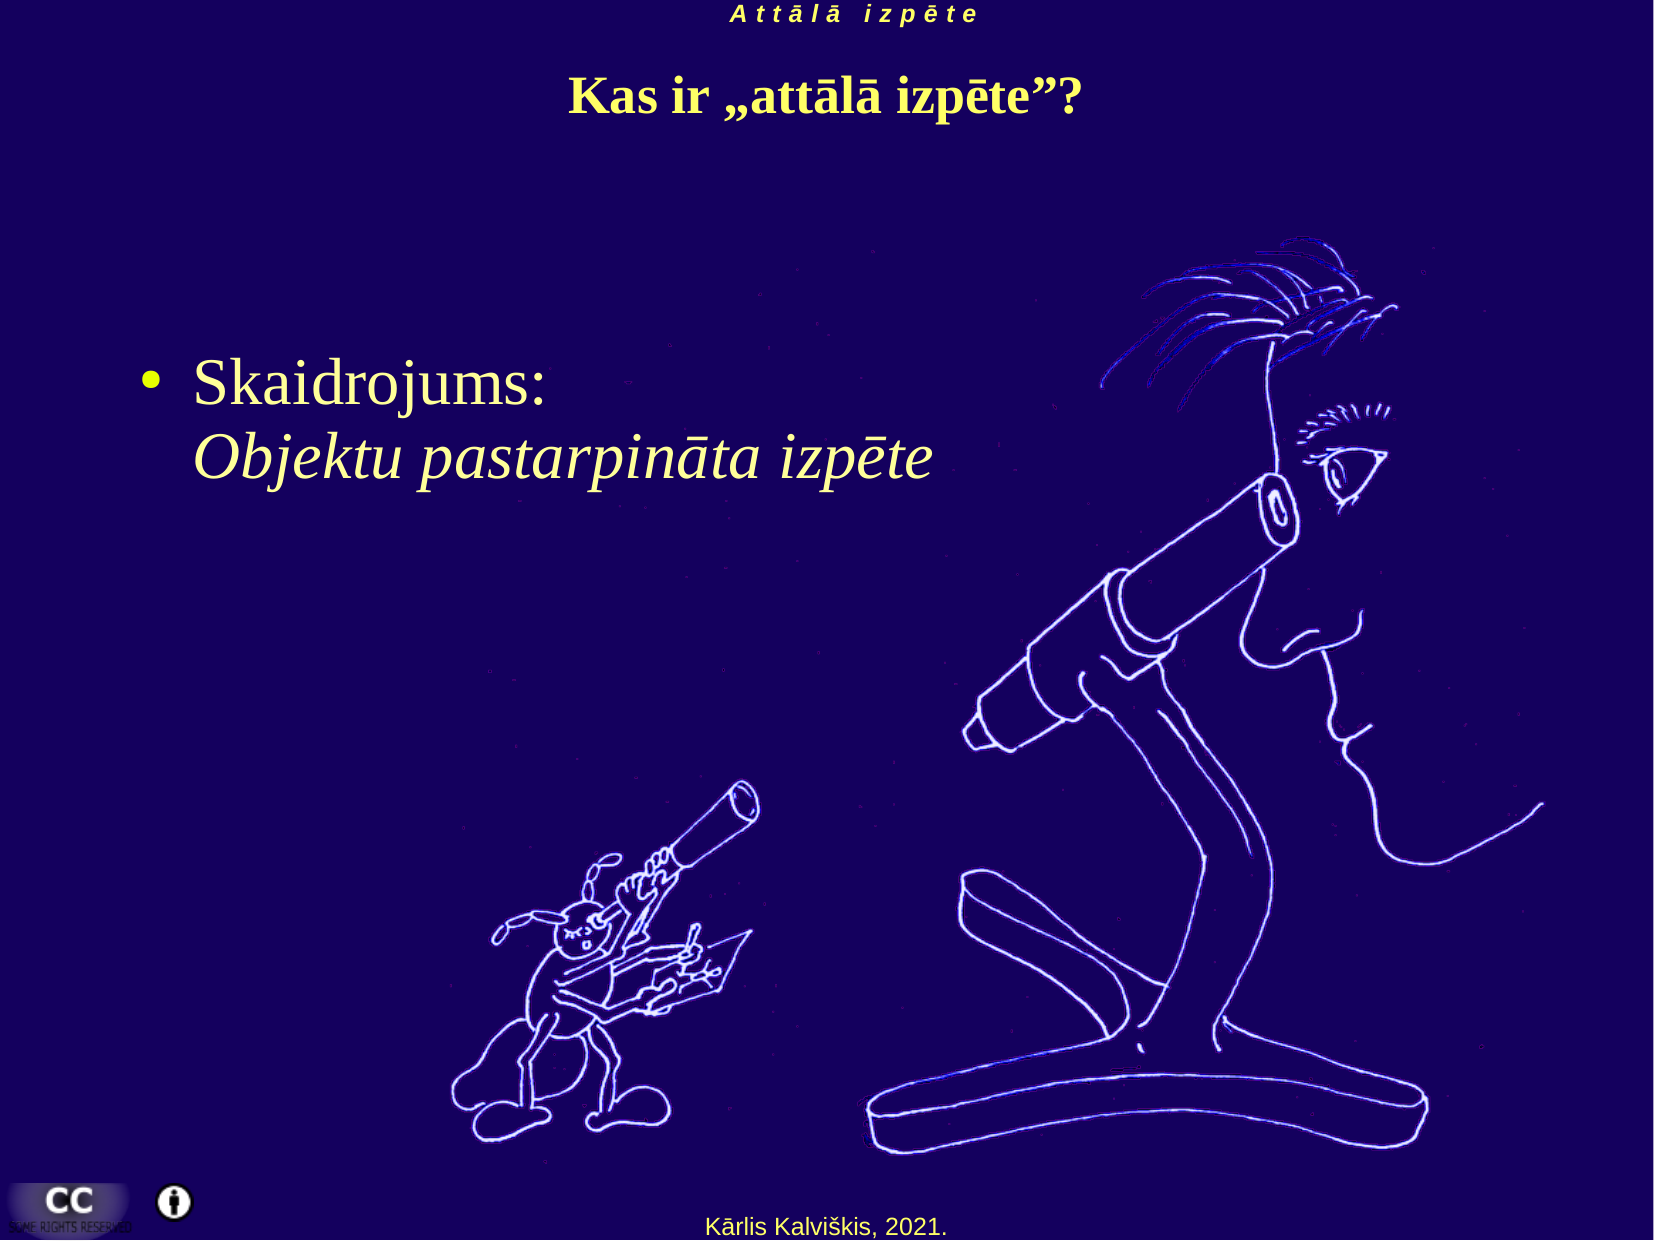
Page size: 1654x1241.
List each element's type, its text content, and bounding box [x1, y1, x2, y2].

picture [0, 1183, 141, 1241]
picture [155, 1183, 194, 1222]
title Kas ir „attālā izpēte”? [120, 65, 1533, 334]
list Skaidrojums: Objektu pastarpināta izpēte [121, 344, 1534, 751]
picture [439, 233, 1558, 1169]
